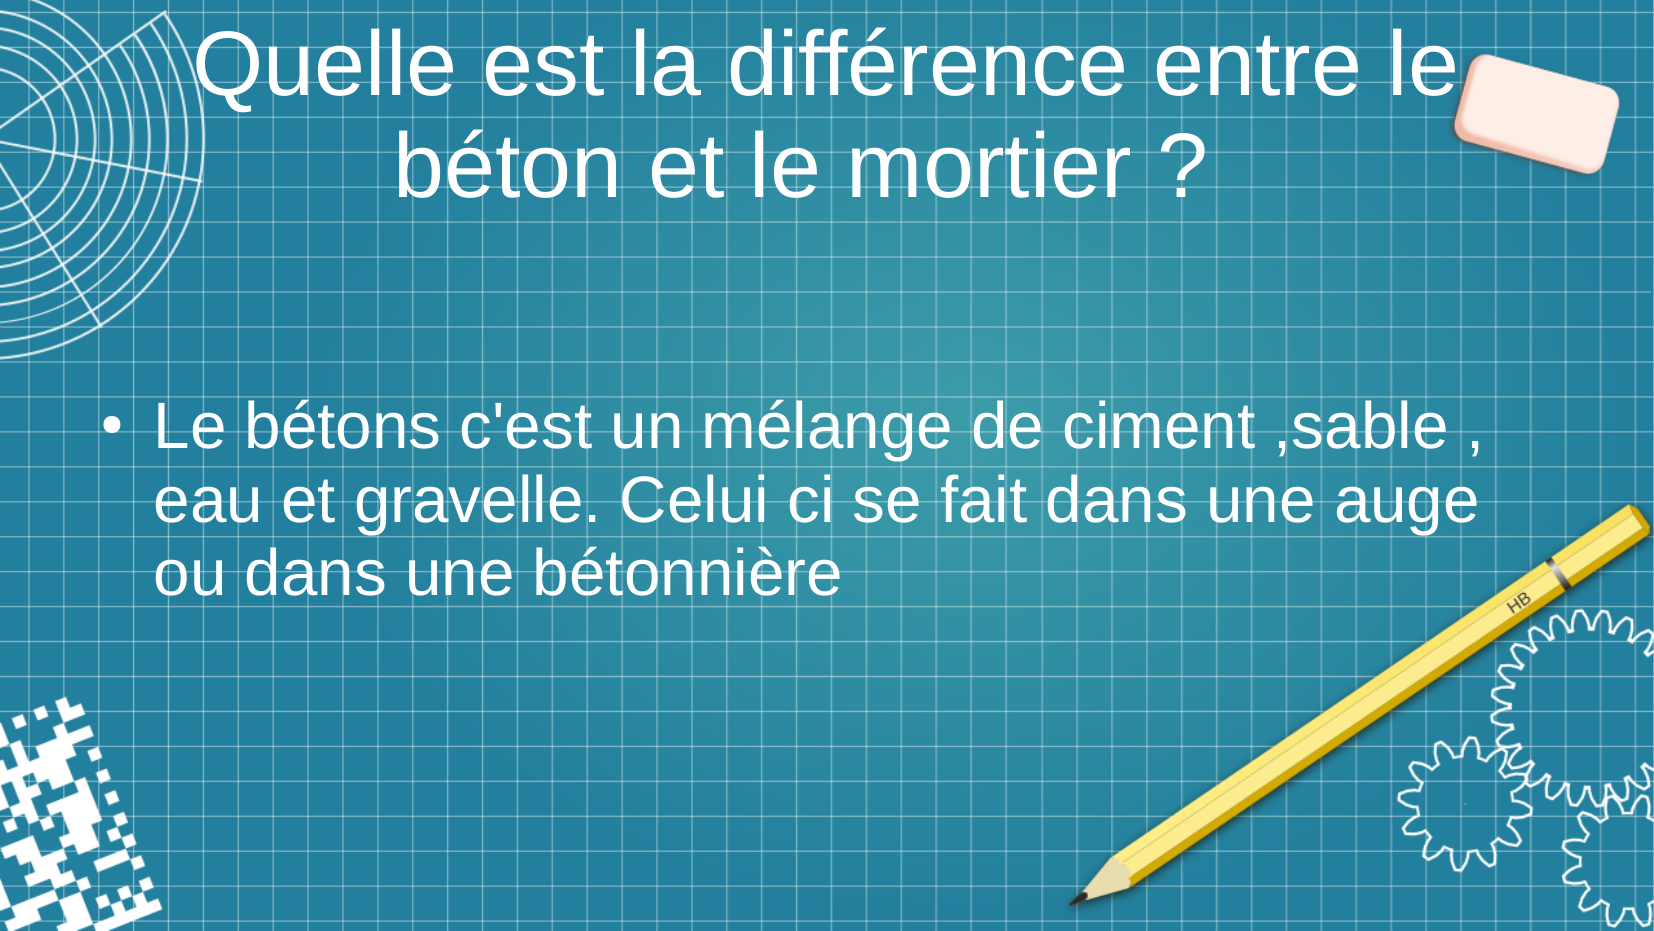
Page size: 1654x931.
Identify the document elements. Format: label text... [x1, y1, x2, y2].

picture [0, 0, 1654, 931]
title Quelle est la différence entre le béton et le mortier ? [82, 12, 1571, 218]
list Le bétons c'est un mélange de ciment ,sable , eau et gravelle. Celui ci se fait dans une auge ou dans une bétonnière [82, 389, 1571, 842]
